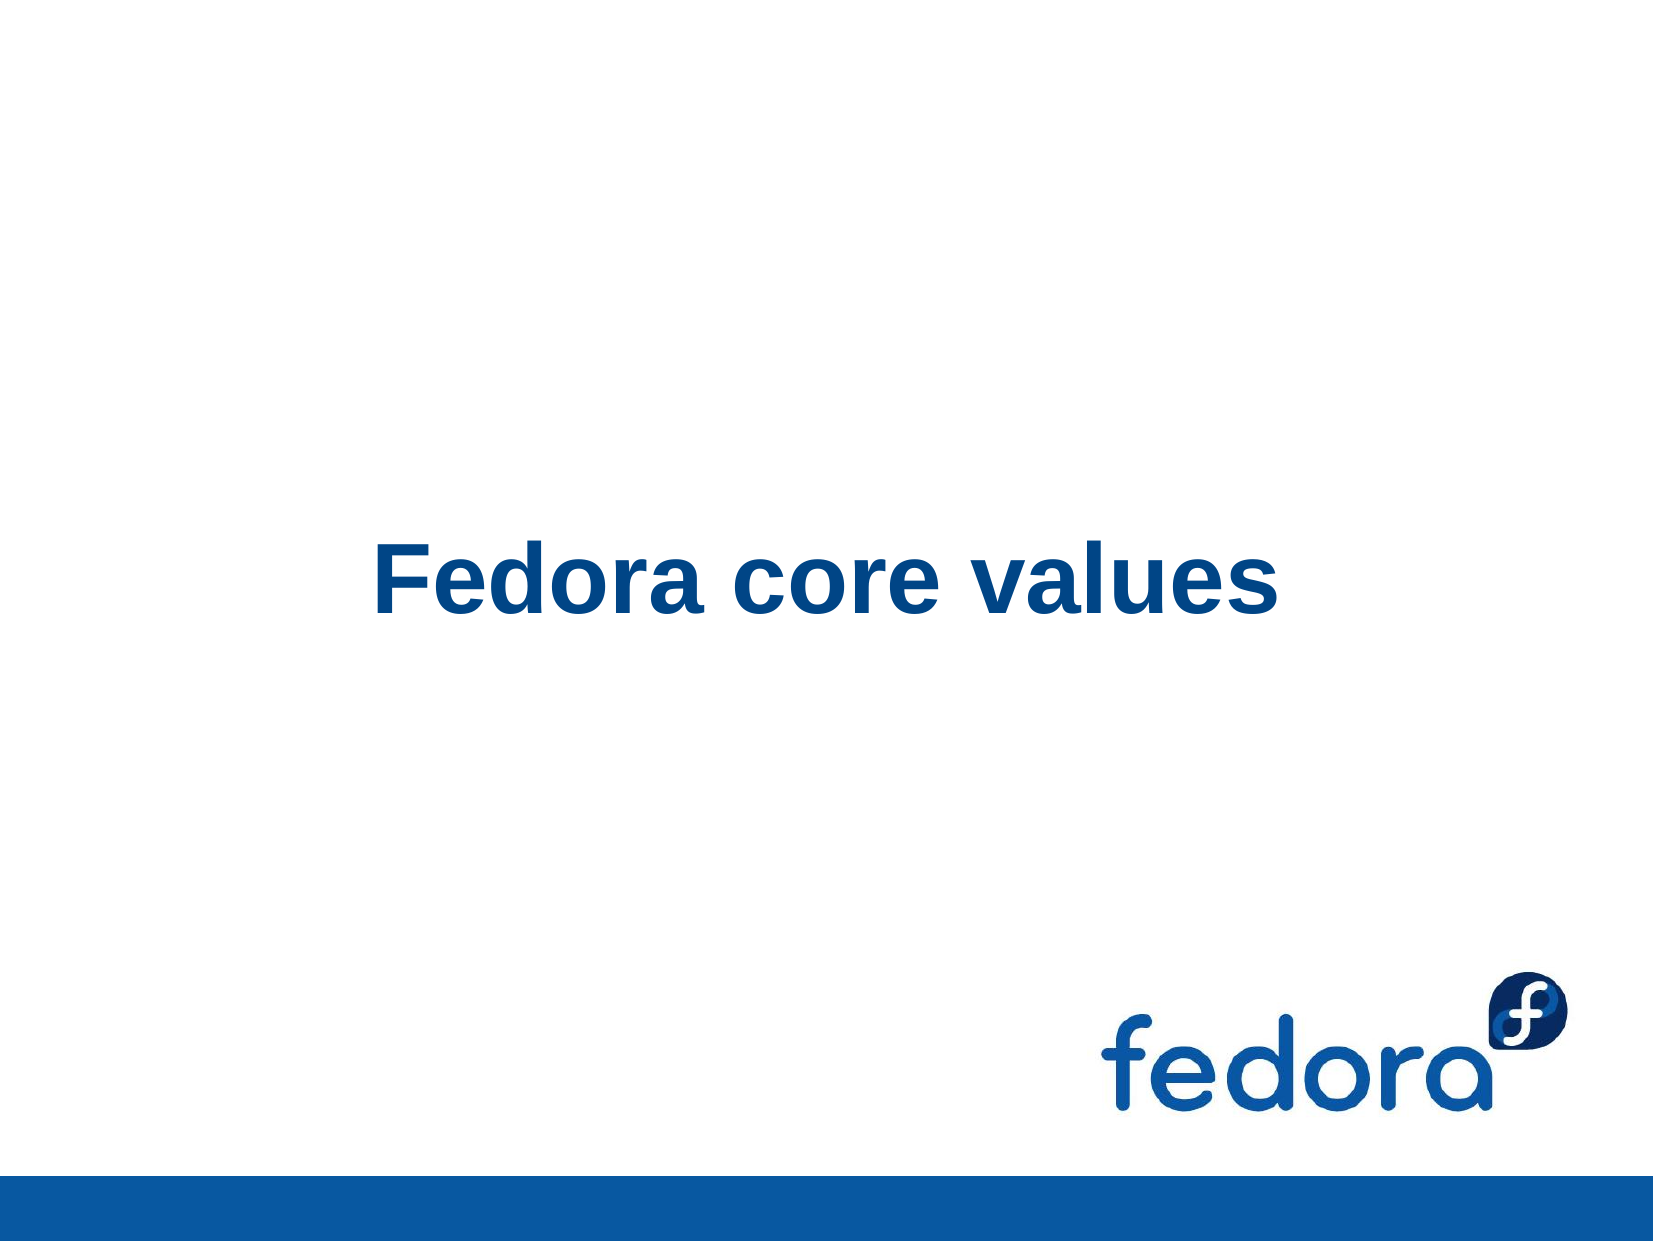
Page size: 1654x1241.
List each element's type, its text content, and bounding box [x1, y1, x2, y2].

picture [1087, 959, 1576, 1125]
picture [0, 1176, 1653, 1241]
title Fedora core values [82, 56, 1571, 1102]
